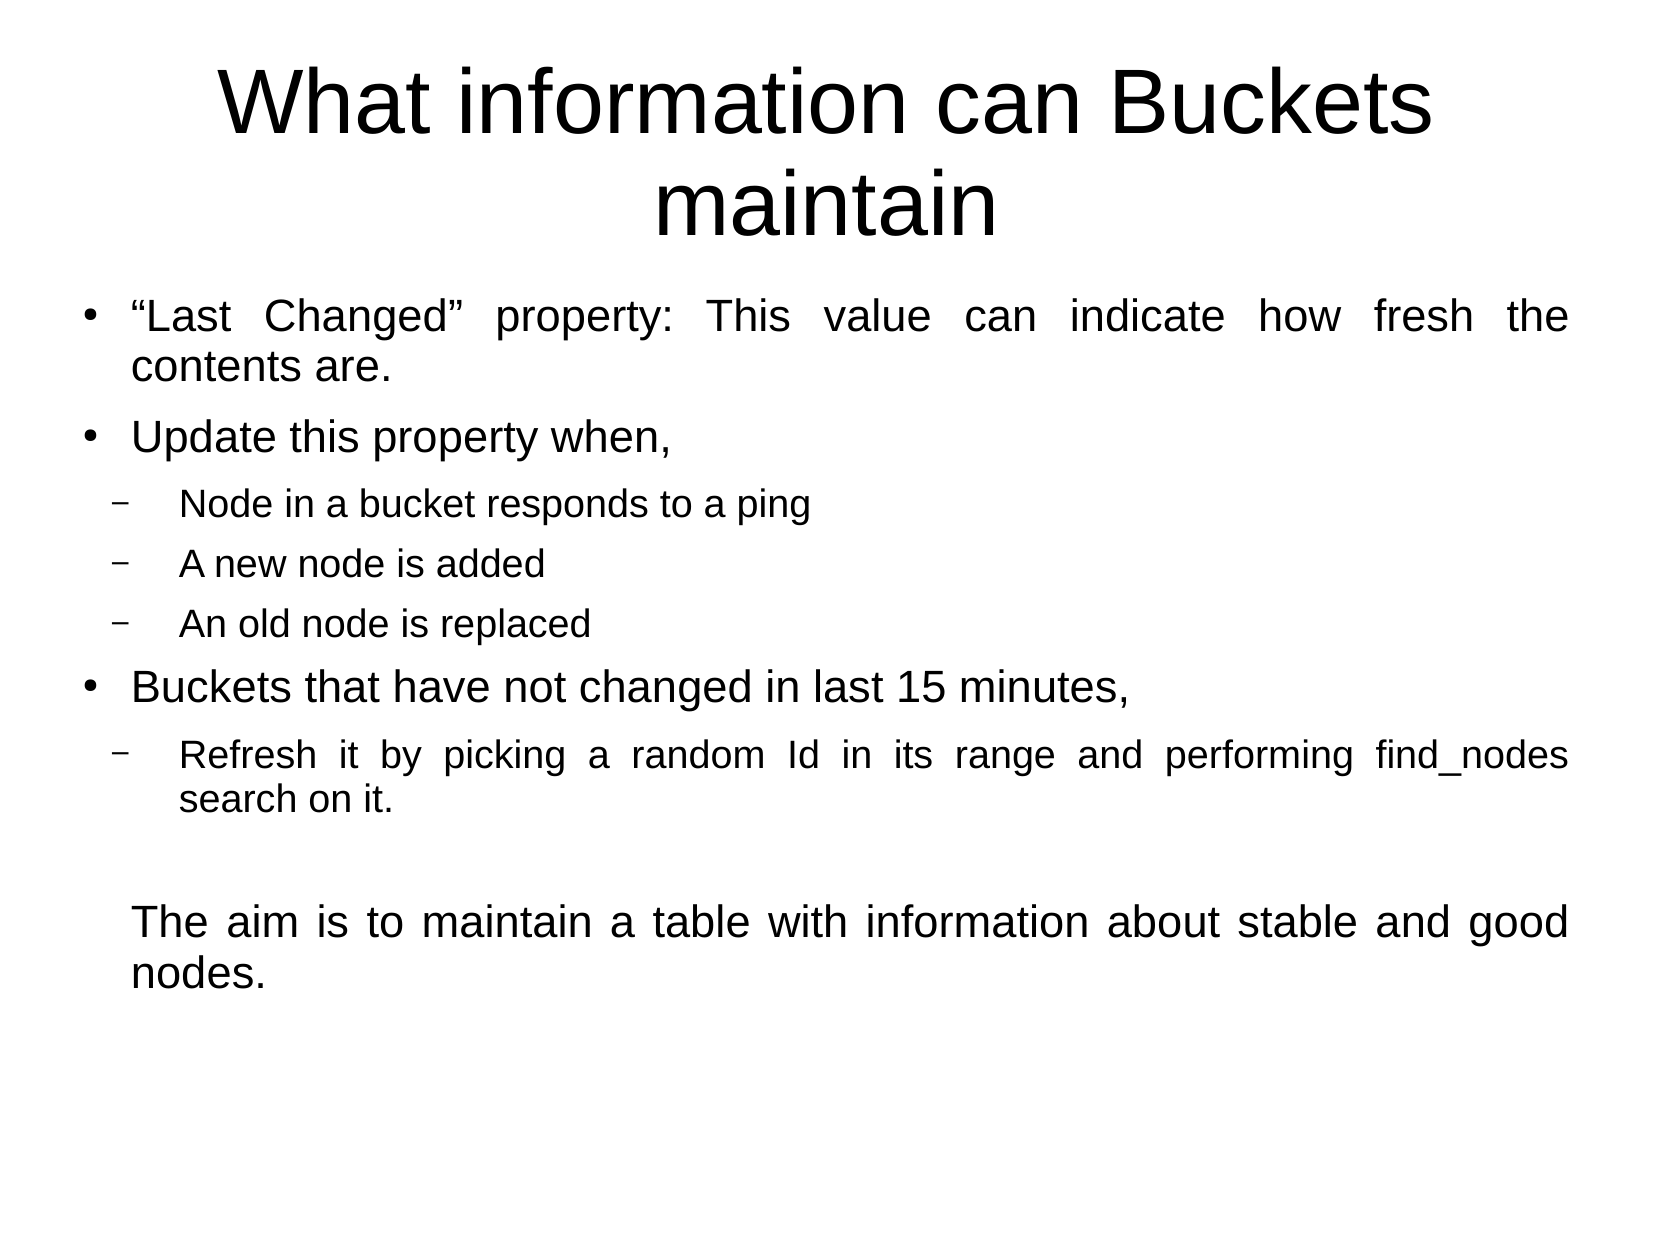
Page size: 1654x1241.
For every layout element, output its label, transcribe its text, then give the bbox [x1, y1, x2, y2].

list “Last Changed” property: This value can indicate how fresh the contents are. Update this property when, Node in a bucket responds to a ping A new node is added An old node is replaced Buckets that have not changed in last 15 minutes, Refresh it by picking a random Id in its range and performing find_nodes search on it. The aim is to maintain a table with information about stable and good nodes. [82, 290, 1571, 1010]
title What information can Buckets maintain [82, 49, 1571, 257]
